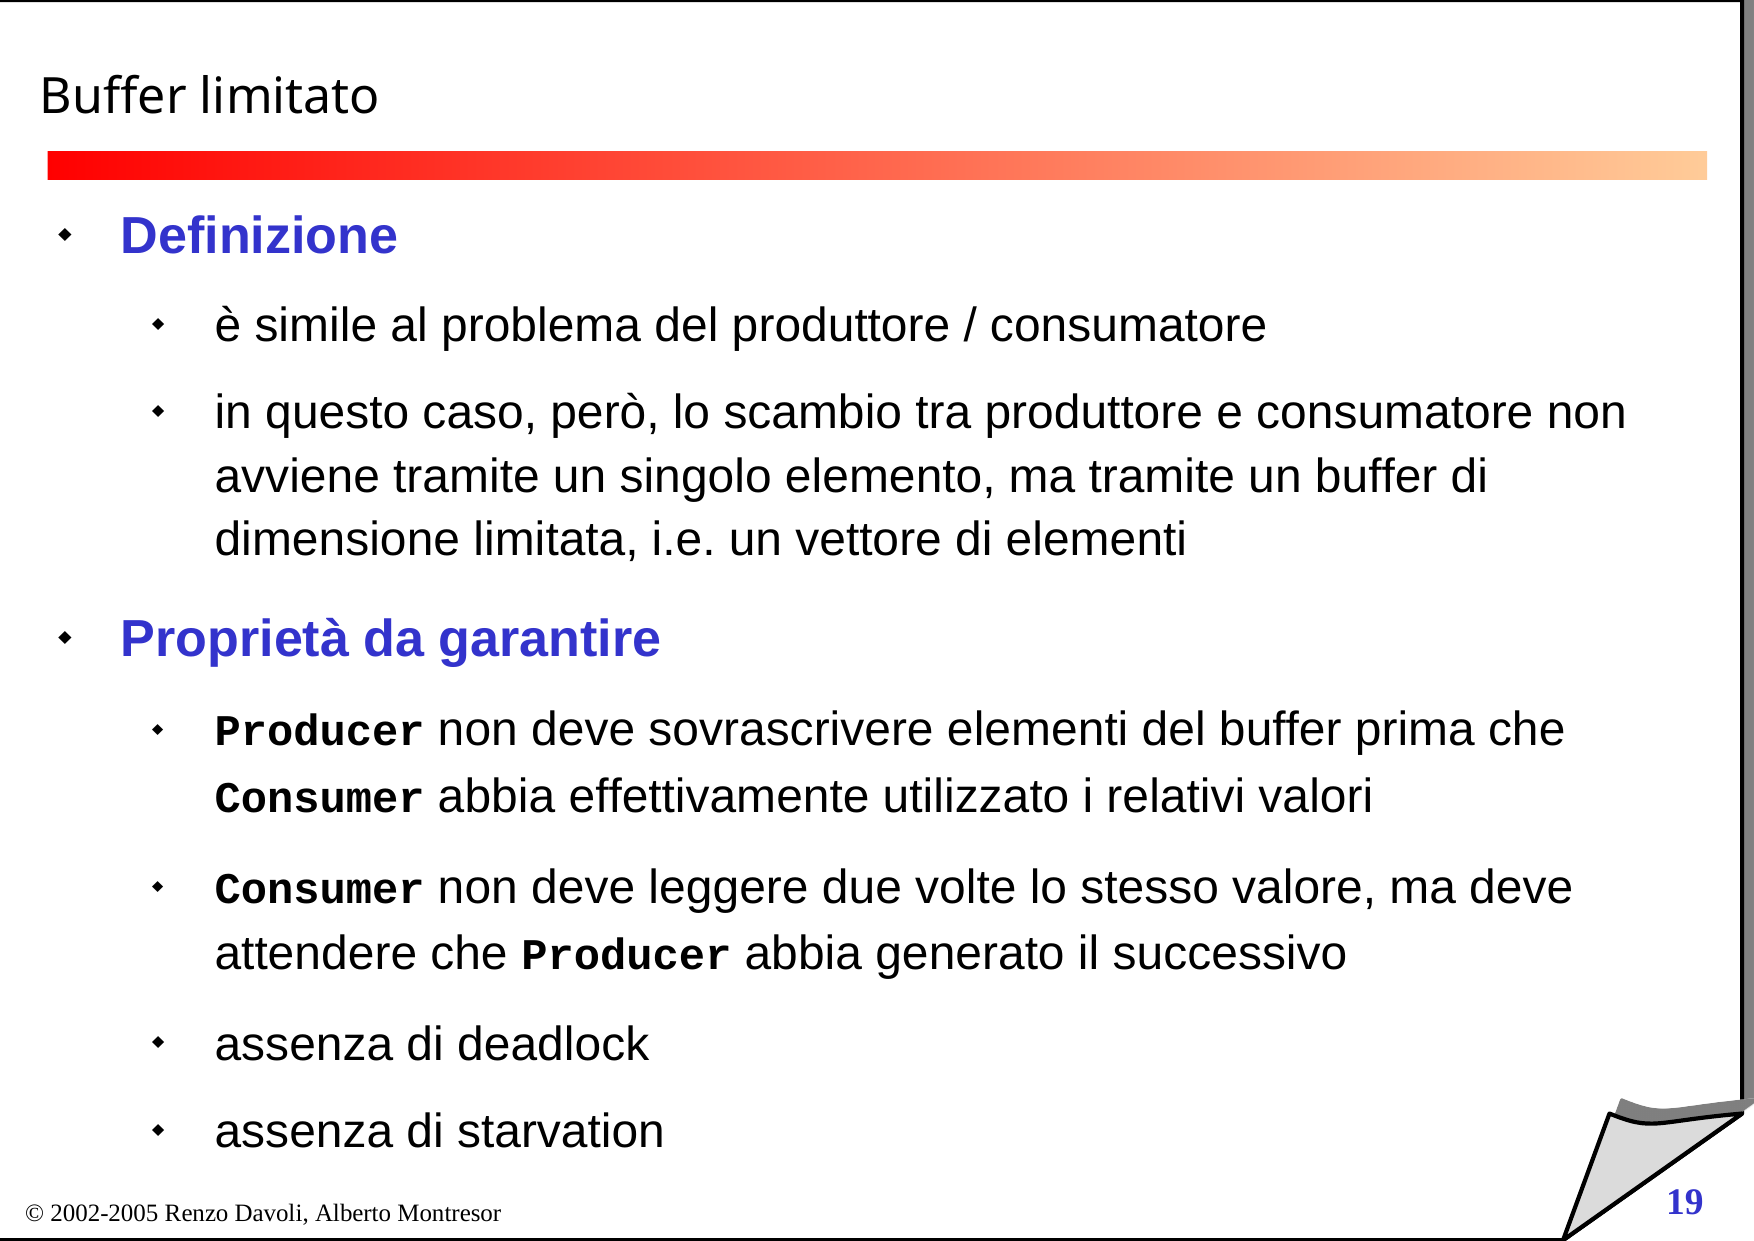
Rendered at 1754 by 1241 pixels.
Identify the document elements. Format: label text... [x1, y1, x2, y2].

title Buffer limitato [39, 49, 1713, 144]
list Definizione è simile al problema del produttore / consumatore in questo caso, però, lo scambio tra produttore e consumatore non avviene tramite un singolo elemento, ma tramite un buffer di dimensione limitata, i.e. un vettore di elementi Proprietà da garantire Producer non deve sovrascrivere elementi del buffer prima che Consumer abbia effettivamente utilizzato i relativi valori Consumer non deve leggere due volte lo stesso valore, ma deve attendere che Producer abbia generato il successivo assenza di deadlock assenza di starvation [58, 206, 1696, 1168]
